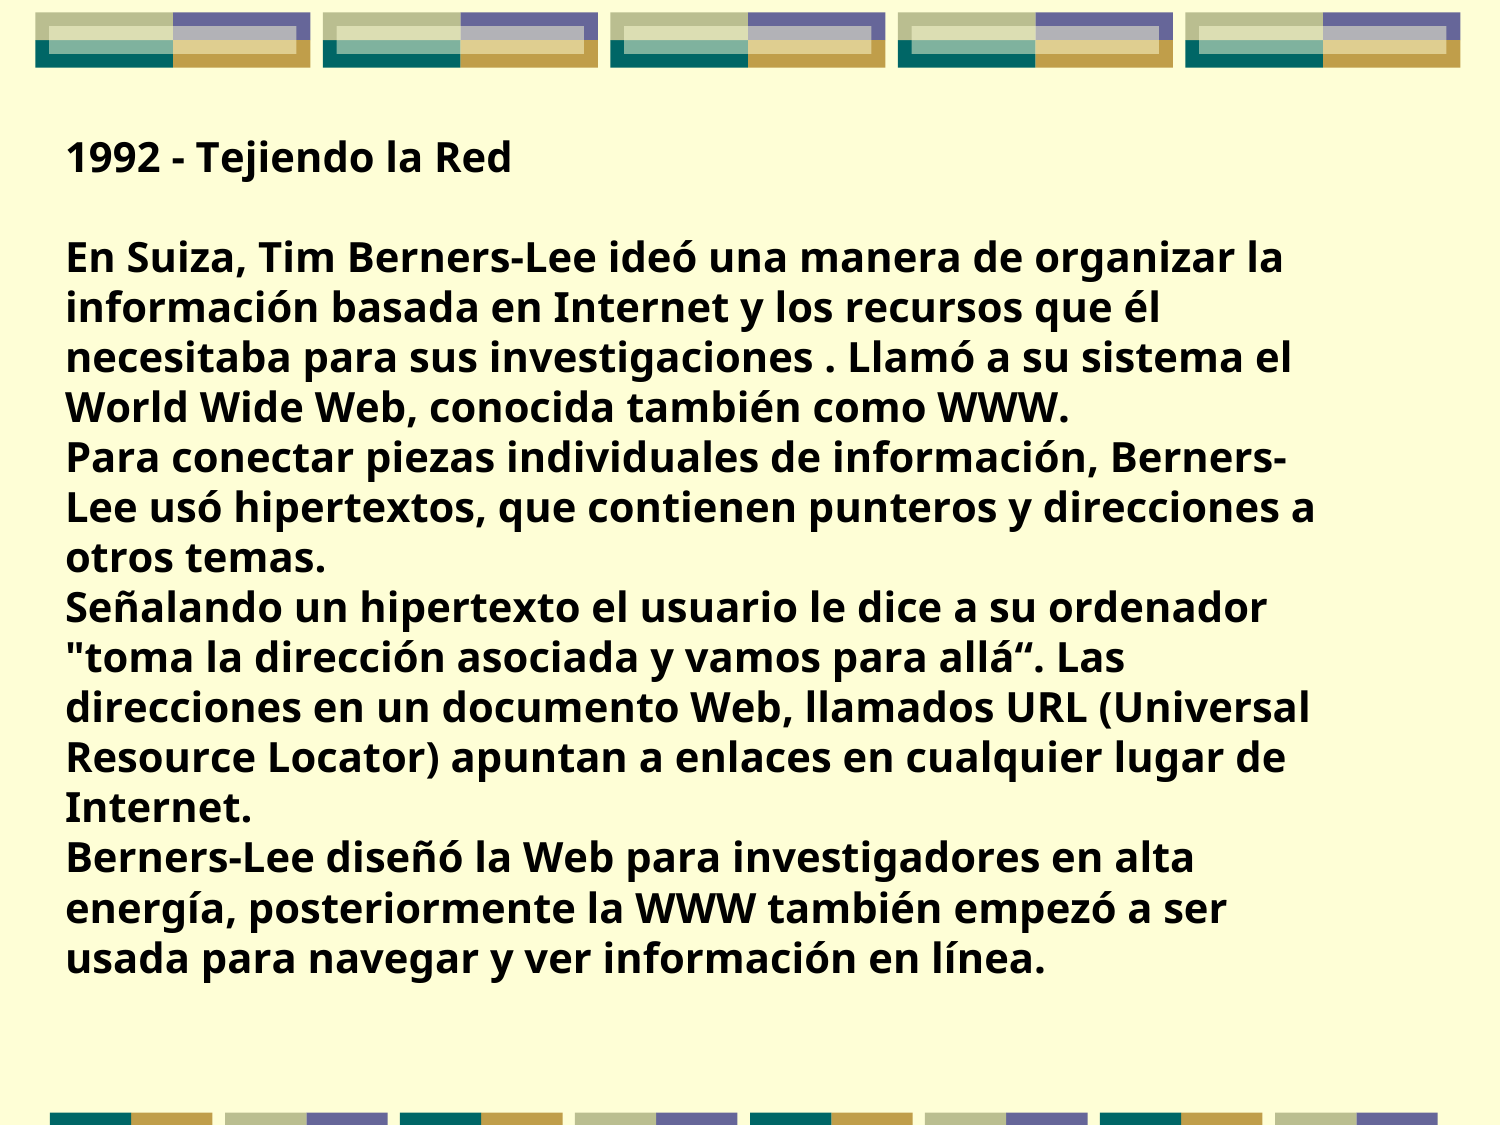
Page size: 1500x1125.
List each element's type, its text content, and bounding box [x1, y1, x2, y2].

title 1992 - Tejiendo la Red En Suiza, Tim Berners-Lee ideó una manera de organizar la información basada en Internet y los recursos que él necesitaba para sus investigaciones . Llamó a su sistema el World Wide Web, conocida también como WWW. Para conectar piezas individuales de información, Berners-Lee usó hipertextos, que contienen punteros y direcciones a otros temas. Señalando un hipertexto el usuario le dice a su ordenador "toma la dirección asociada y vamos para allá“. Las direcciones en un documento Web, llamados URL (Universal Resource Locator) apuntan a enlaces en cualquier lugar de Internet. Berners-Lee diseñó la Web para investigadores en alta energía, posteriormente la WWW también empezó a ser usada para navegar y ver información en línea. [49, 487, 1350, 675]
